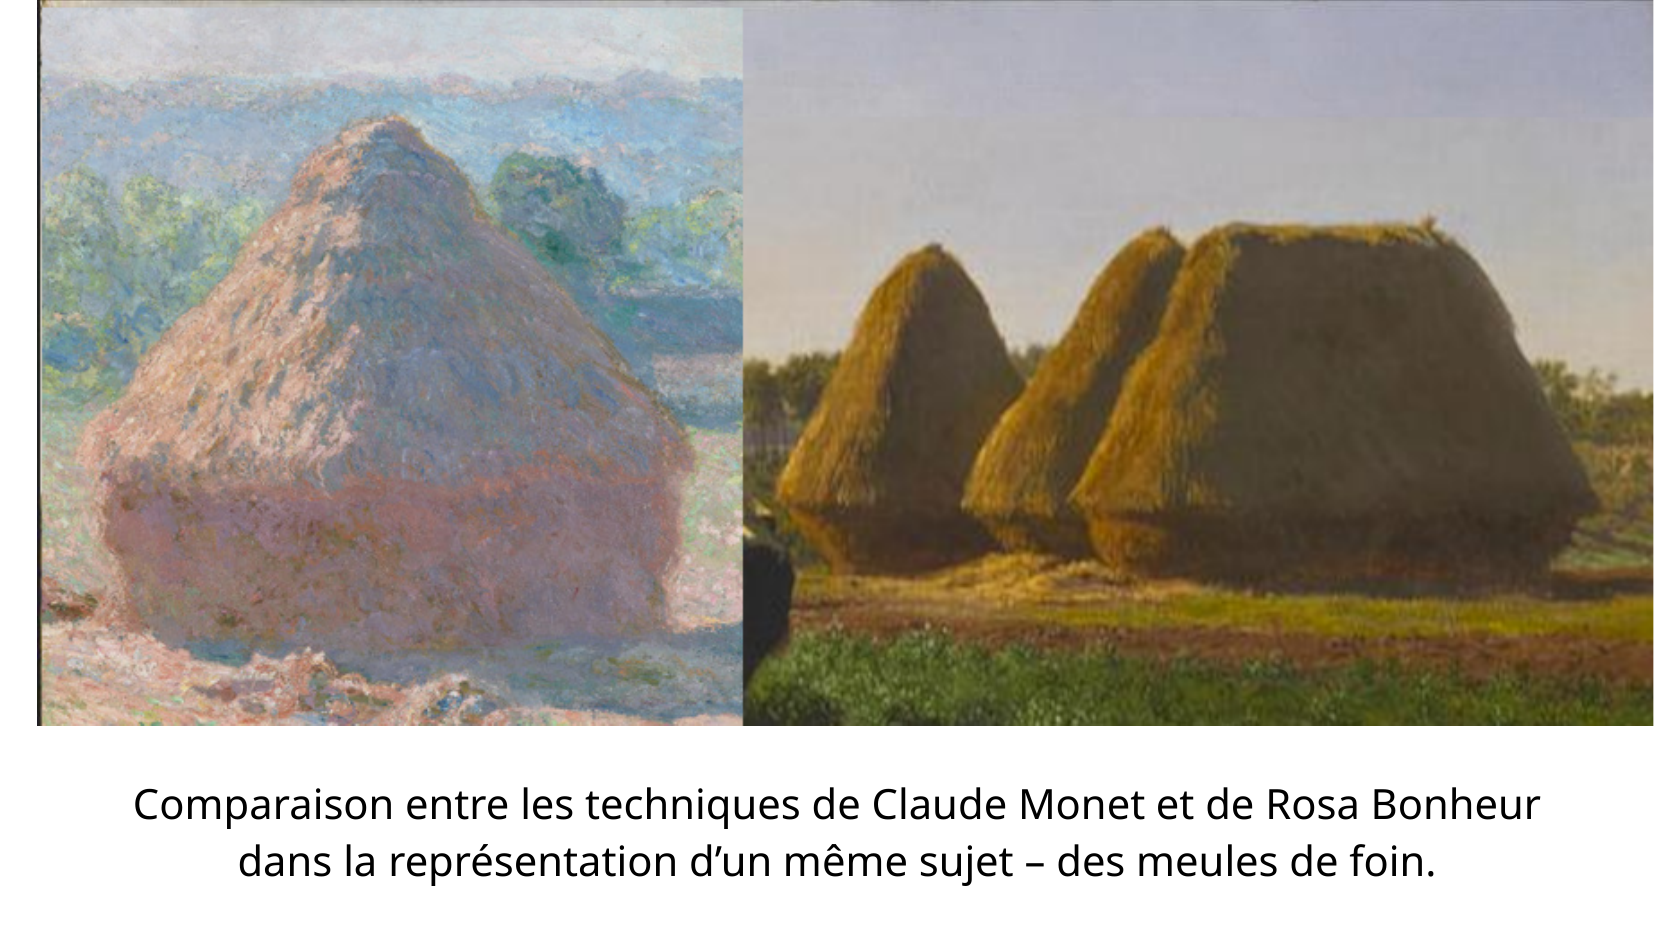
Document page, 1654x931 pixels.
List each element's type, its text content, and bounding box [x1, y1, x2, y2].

picture [37, 0, 1654, 726]
text_box Comparaison entre les techniques de Claude Monet et de Rosa Bonheur dans la représentation d’un même sujet – des meules de foin. [118, 767, 1534, 883]
